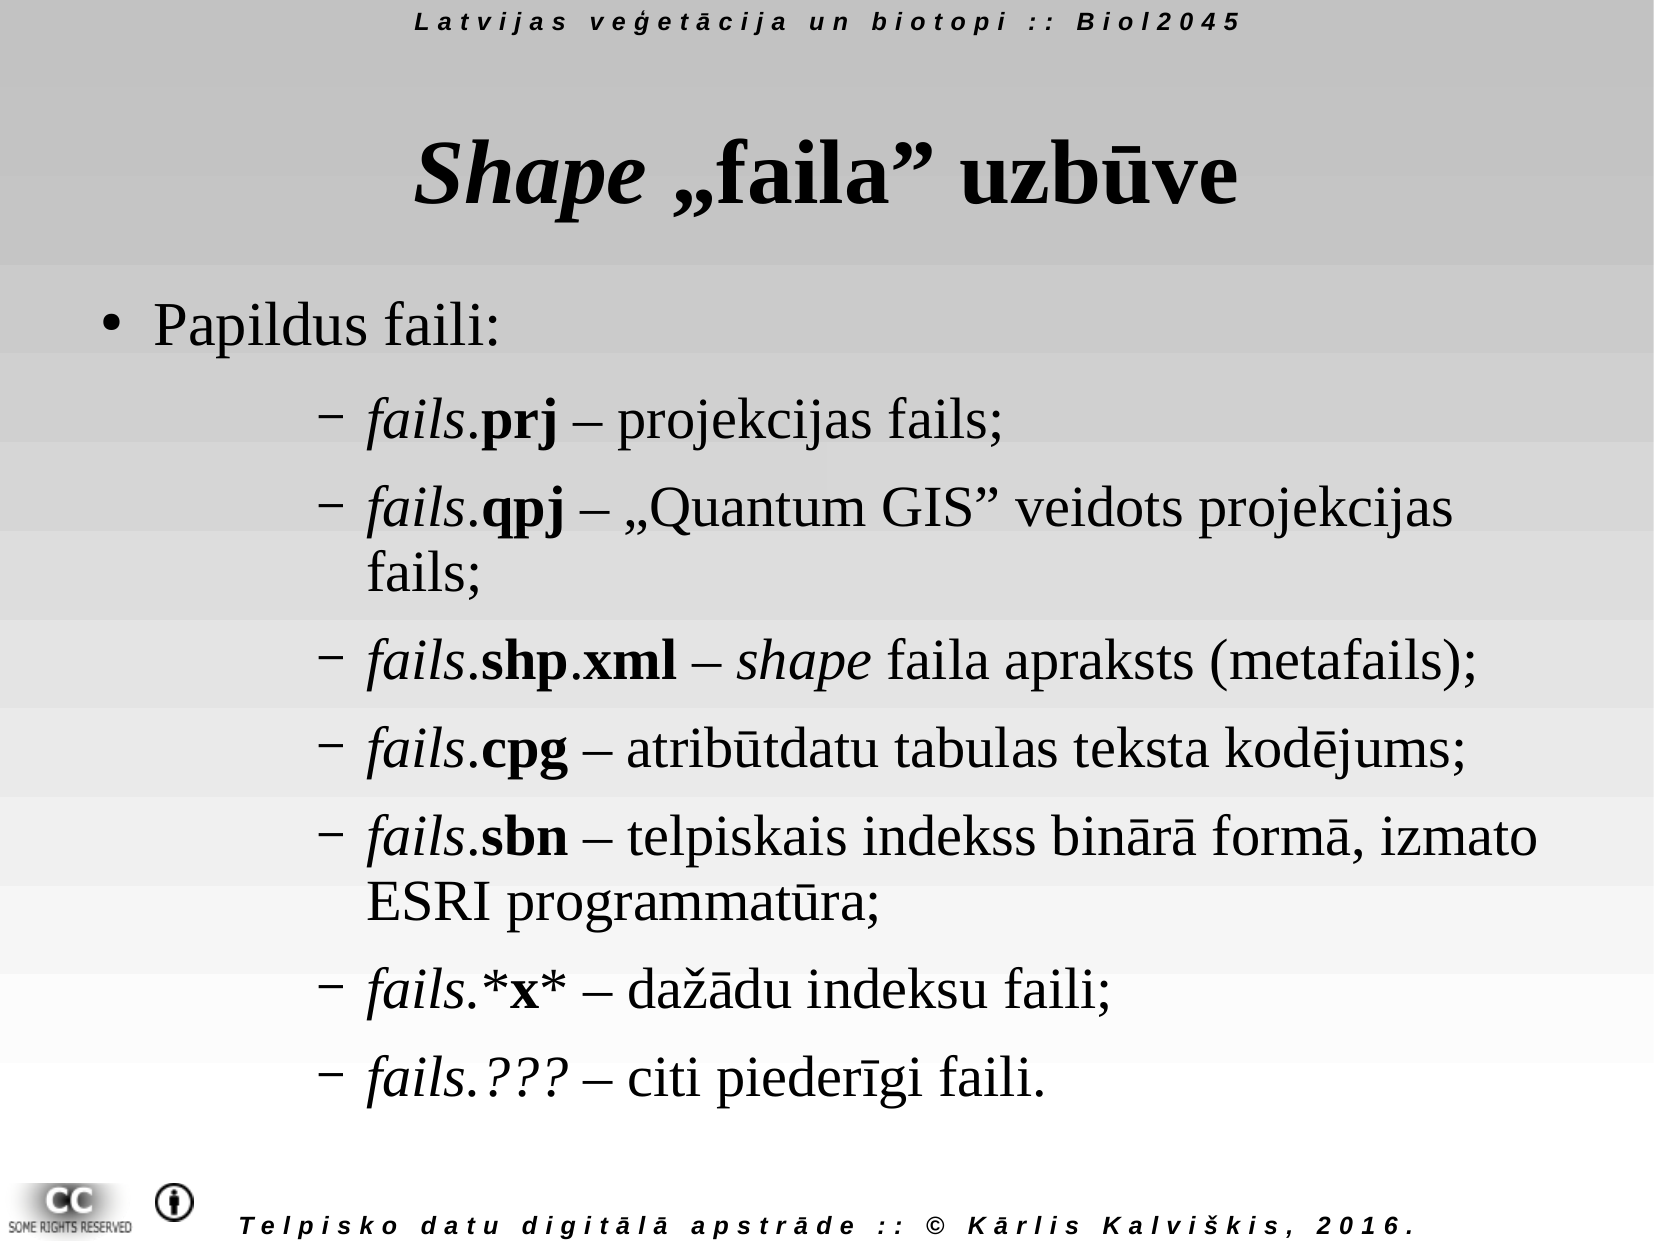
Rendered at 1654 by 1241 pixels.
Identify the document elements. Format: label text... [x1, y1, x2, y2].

picture [0, 0, 1654, 1241]
list Papildus faili: fails.prj – projekcijas fails; fails.qpj – „Quantum GIS” veidots projekcijas fails; fails.shp.xml – shape faila apraksts (metafails); fails.cpg – atribūtdatu tabulas teksta kodējums; fails.sbn – telpiskais indekss binārā formā, izmato ESRI programmatūra; fails.*x* – dažādu indeksu faili; fails.??? – citi piederīgi faili. [82, 289, 1571, 1109]
title Shape „faila” uzbūve [29, 56, 1625, 289]
